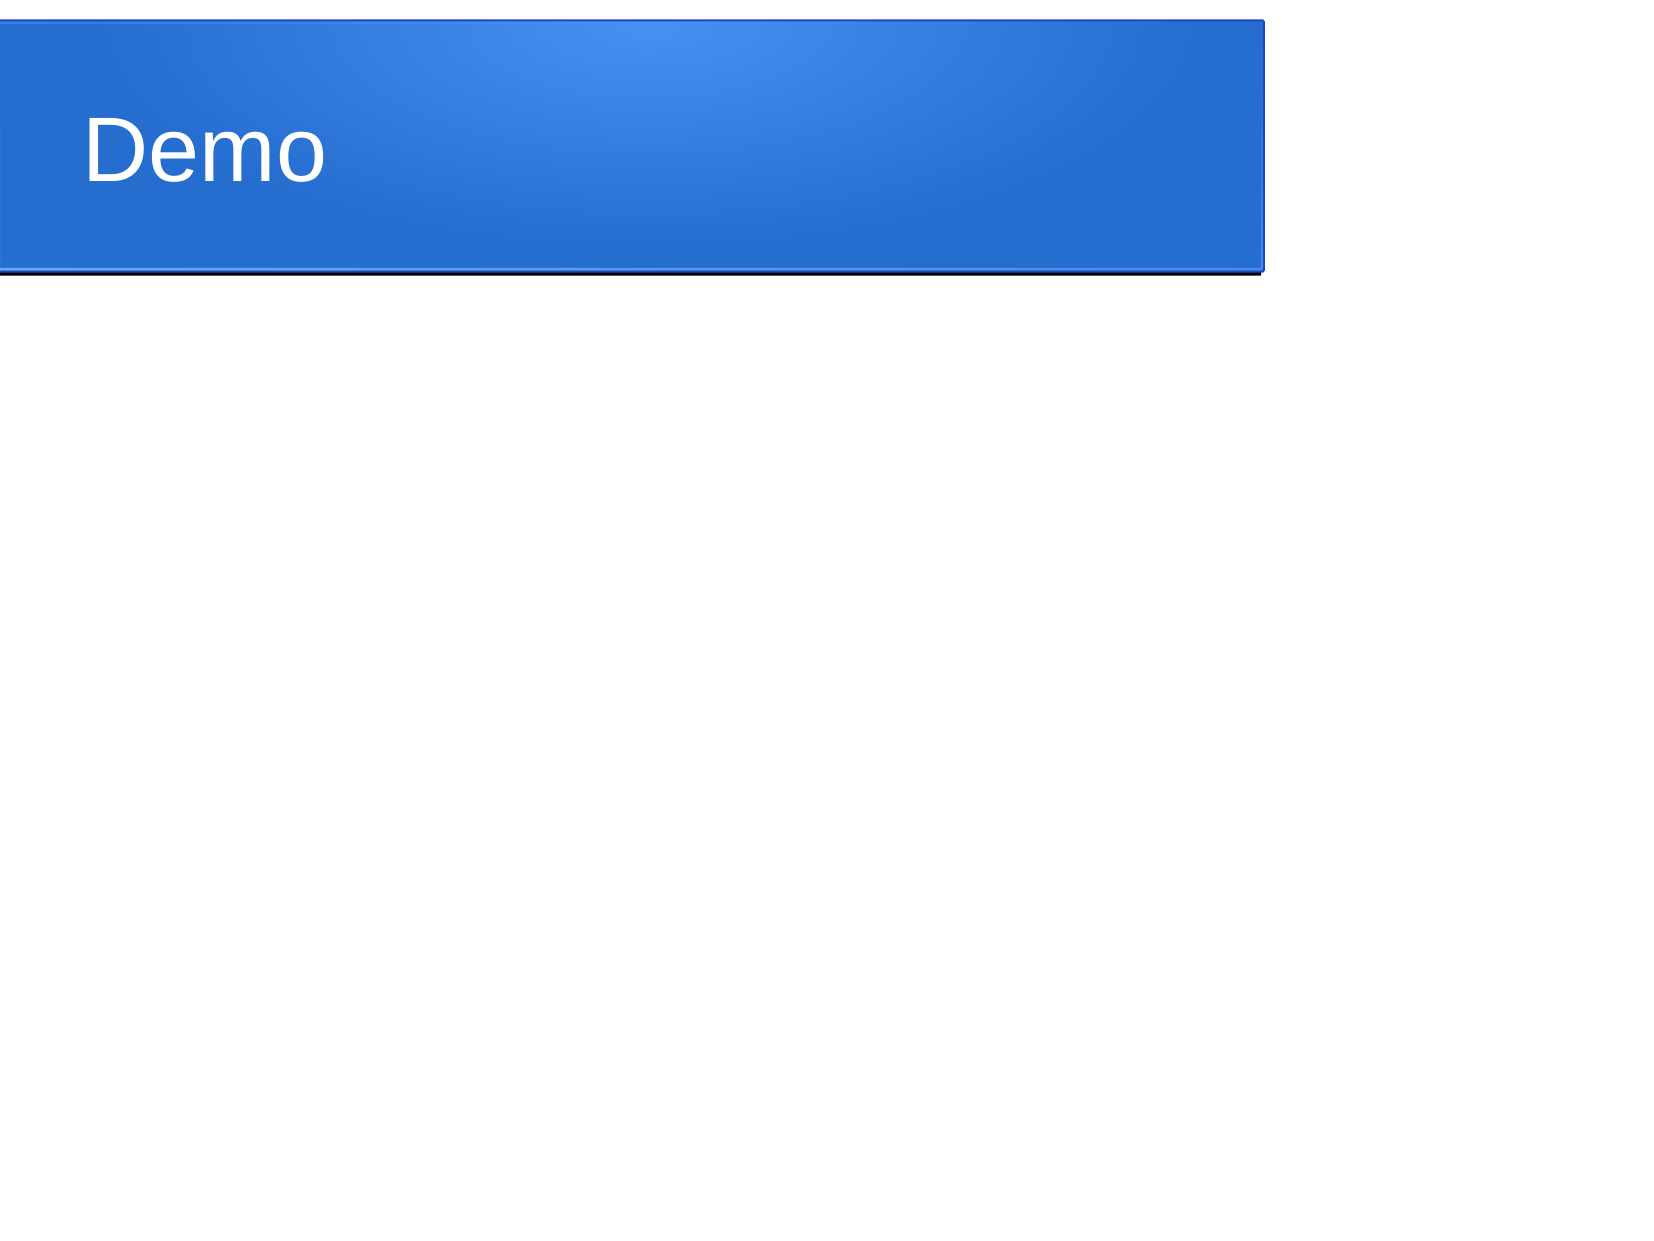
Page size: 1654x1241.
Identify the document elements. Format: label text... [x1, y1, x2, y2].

title Demo [82, 47, 1235, 252]
